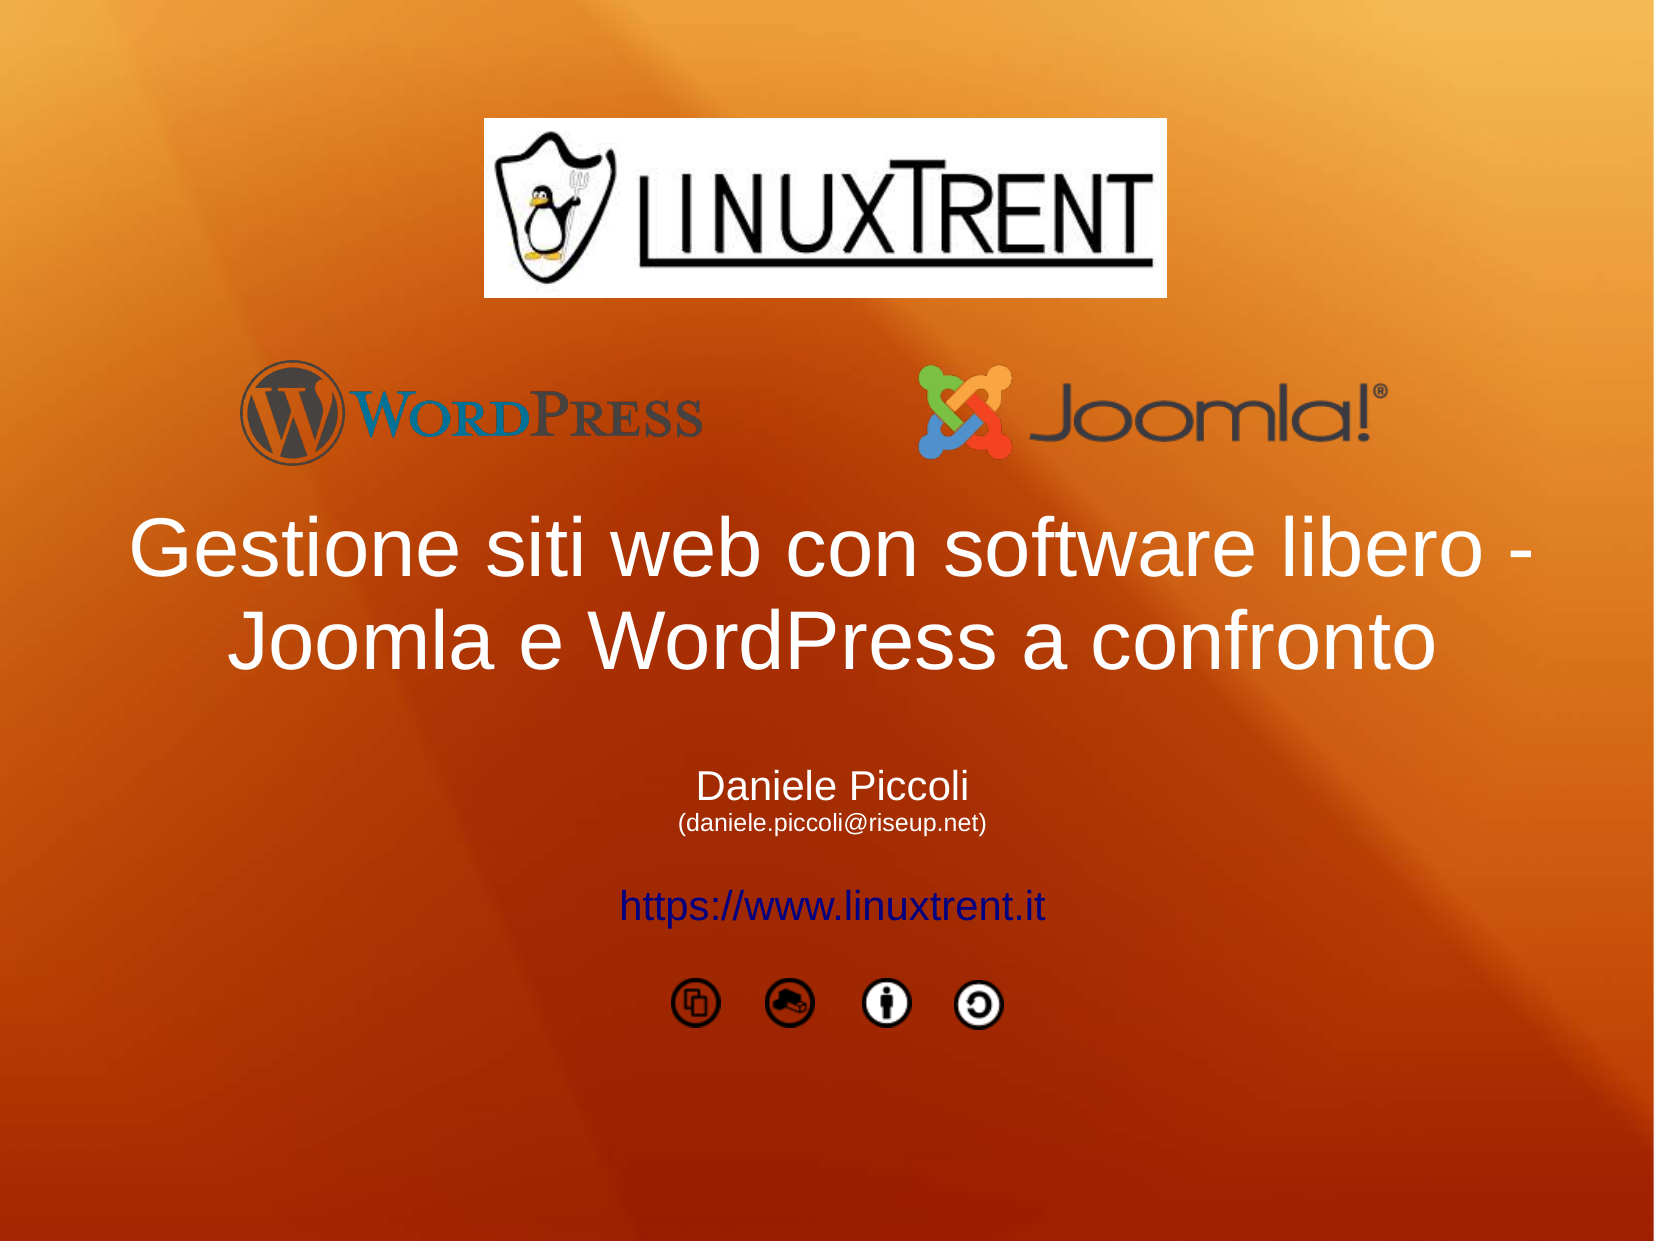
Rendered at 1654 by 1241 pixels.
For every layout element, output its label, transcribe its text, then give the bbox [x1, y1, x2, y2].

subtitle Gestione siti web con software libero - Joomla e WordPress a confronto Daniele Piccoli (daniele.piccoli@riseup.net) https://www.linuxtrent.it [82, 448, 1583, 1122]
picture [0, 0, 1654, 1241]
